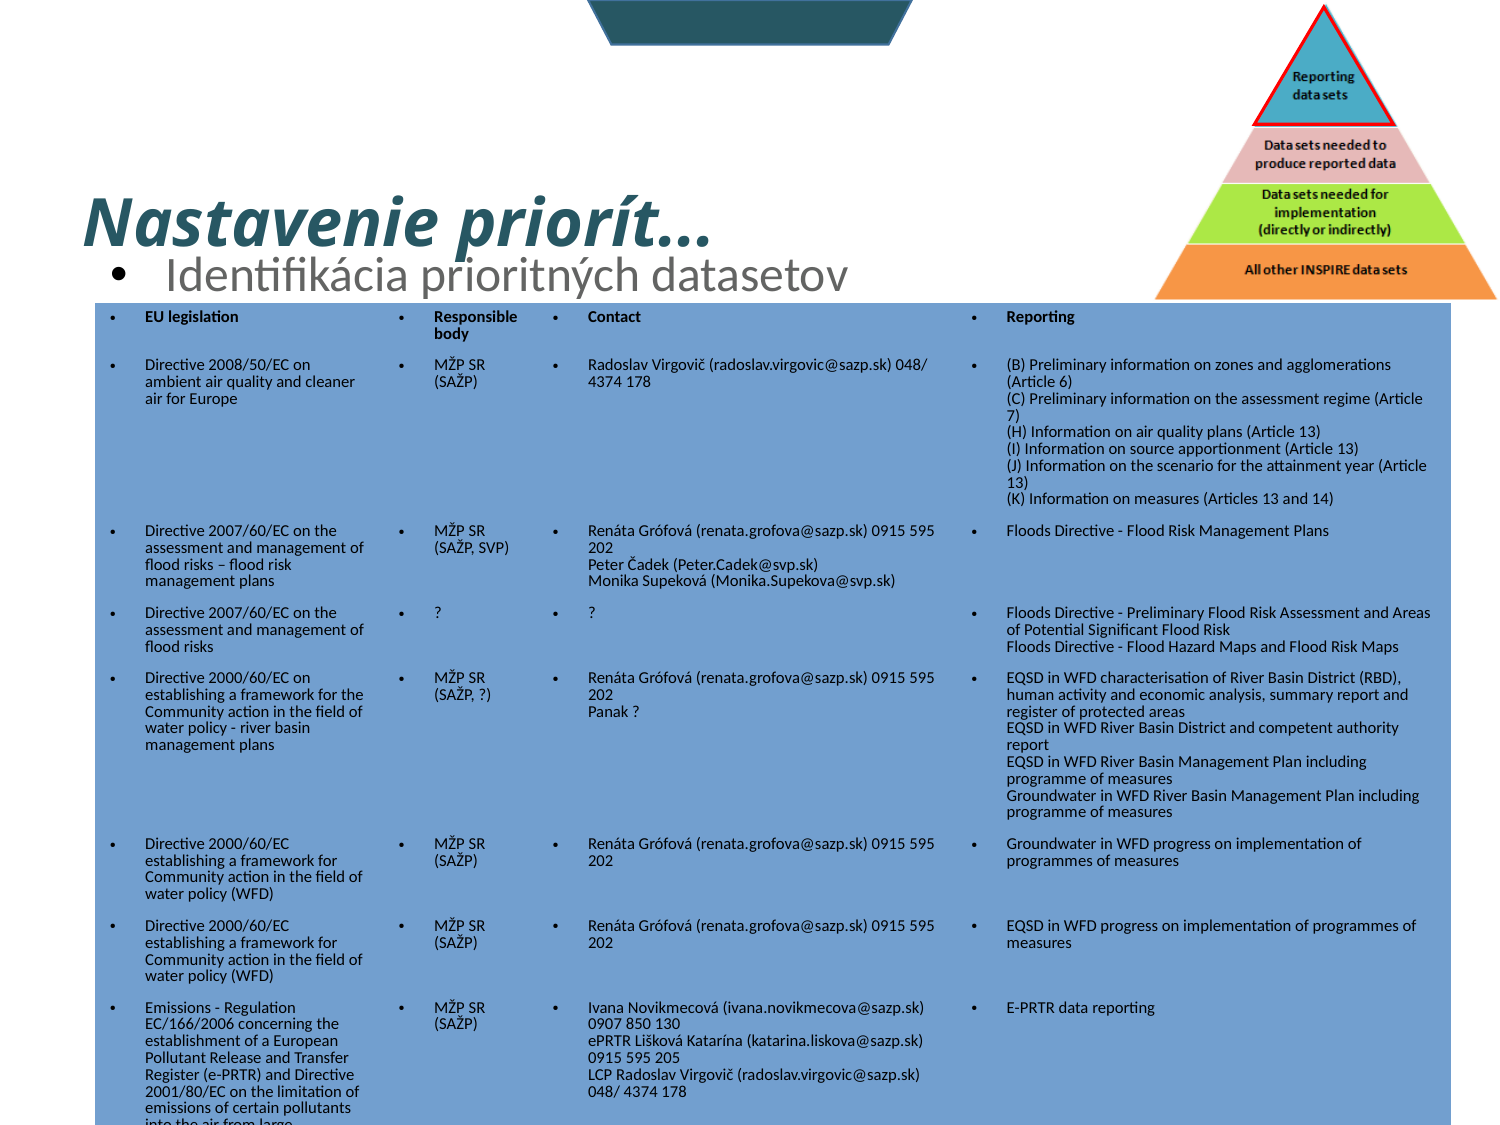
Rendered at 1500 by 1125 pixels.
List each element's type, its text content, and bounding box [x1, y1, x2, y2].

table_cell ? [538, 599, 957, 664]
picture [1152, 0, 1500, 303]
title Nastavenie priorít... [67, 181, 1152, 264]
table_header Contact [538, 303, 957, 351]
table_cell Ivana Novikmecová (ivana.novikmecova@sazp.sk) 0907 850 130 ePRTR Lišková Katarína (katarina.liskova@sazp.sk) 0915 595 205 LCP Radoslav Virgovič (radoslav.virgovic@sazp.sk) 048/ 4374 178 [538, 993, 957, 1125]
list Identifikácia prioritných datasetov [95, 264, 1152, 303]
table_cell Directive 2000/60/EC establishing a framework for Community action in the field of water policy (WFD) [95, 830, 384, 911]
table_cell ? [384, 599, 538, 664]
table_cell (B) Preliminary information on zones and agglomerations (Article 6) (C) Preliminary information on the assessment regime (Article 7) (H) Information on air quality plans (Article 13) (I) Information on source apportionment (Article 13) (J) Information on the scenario for the attainment year (Article 13) (K) Information on measures (Articles 13 and 14) [957, 351, 1451, 517]
table_cell Directive 2008/50/EC on ambient air quality and cleaner air for Europe [95, 351, 384, 517]
table_cell Renáta Grófová (renata.grofova@sazp.sk) 0915 595 202 Peter Čadek (Peter.Cadek@svp.sk) Monika Supeková (Monika.Supekova@svp.sk) [538, 517, 957, 599]
table_cell Groundwater in WFD progress on implementation of programmes of measures [957, 830, 1451, 911]
table_cell Floods Directive - Flood Risk Management Plans [957, 517, 1451, 599]
table_cell Directive 2000/60/EC establishing a framework for Community action in the field of water policy (WFD) [95, 911, 384, 993]
table_cell Directive 2000/60/EC on establishing a framework for the Community action in the field of water policy - river basin management plans [95, 664, 384, 830]
table_cell Renáta Grófová (renata.grofova@sazp.sk) 0915 595 202 Panak ? [538, 664, 957, 830]
table_cell MŽP SR (SAŽP) [384, 993, 538, 1125]
table_cell MŽP SR (SAŽP, SVP) [384, 517, 538, 599]
table_cell Emissions - Regulation EC/166/2006 concerning the establishment of a European Pollutant Release and Transfer Register (e-PRTR) and Directive 2001/80/EC on the limitation of emissions of certain pollutants into the air from large combustion plants (the LCP Directive) [95, 993, 384, 1125]
table_cell Radoslav Virgovič (radoslav.virgovic@sazp.sk) 048/ 4374 178 [538, 351, 957, 517]
table_cell Directive 2007/60/EC on the assessment and management of flood risks [95, 599, 384, 664]
table_cell MŽP SR (SAŽP, ?) [384, 664, 538, 830]
text_box [588, 0, 912, 45]
table_cell Directive 2007/60/EC on the assessment and management of flood risks – flood risk management plans [95, 517, 384, 599]
table_header EU legislation [95, 303, 384, 351]
table_cell EQSD in WFD characterisation of River Basin District (RBD), human activity and economic analysis, summary report and register of protected areas EQSD in WFD River Basin District and competent authority report EQSD in WFD River Basin Management Plan including programme of measures Groundwater in WFD River Basin Management Plan including programme of measures [957, 664, 1451, 830]
table_cell EQSD in WFD progress on implementation of programmes of measures [957, 911, 1451, 993]
table_cell MŽP SR (SAŽP) [384, 911, 538, 993]
table_cell E-PRTR data reporting [957, 993, 1451, 1125]
table_header Reporting [957, 303, 1451, 351]
table_cell MŽP SR (SAŽP) [384, 351, 538, 517]
table_cell MŽP SR (SAŽP) [384, 830, 538, 911]
table_cell Renáta Grófová (renata.grofova@sazp.sk) 0915 595 202 [538, 830, 957, 911]
table_header Responsible body [384, 303, 538, 351]
table_cell Floods Directive - Preliminary Flood Risk Assessment and Areas of Potential Significant Flood Risk Floods Directive - Flood Hazard Maps and Flood Risk Maps [957, 599, 1451, 664]
table_cell Renáta Grófová (renata.grofova@sazp.sk) 0915 595 202 [538, 911, 957, 993]
